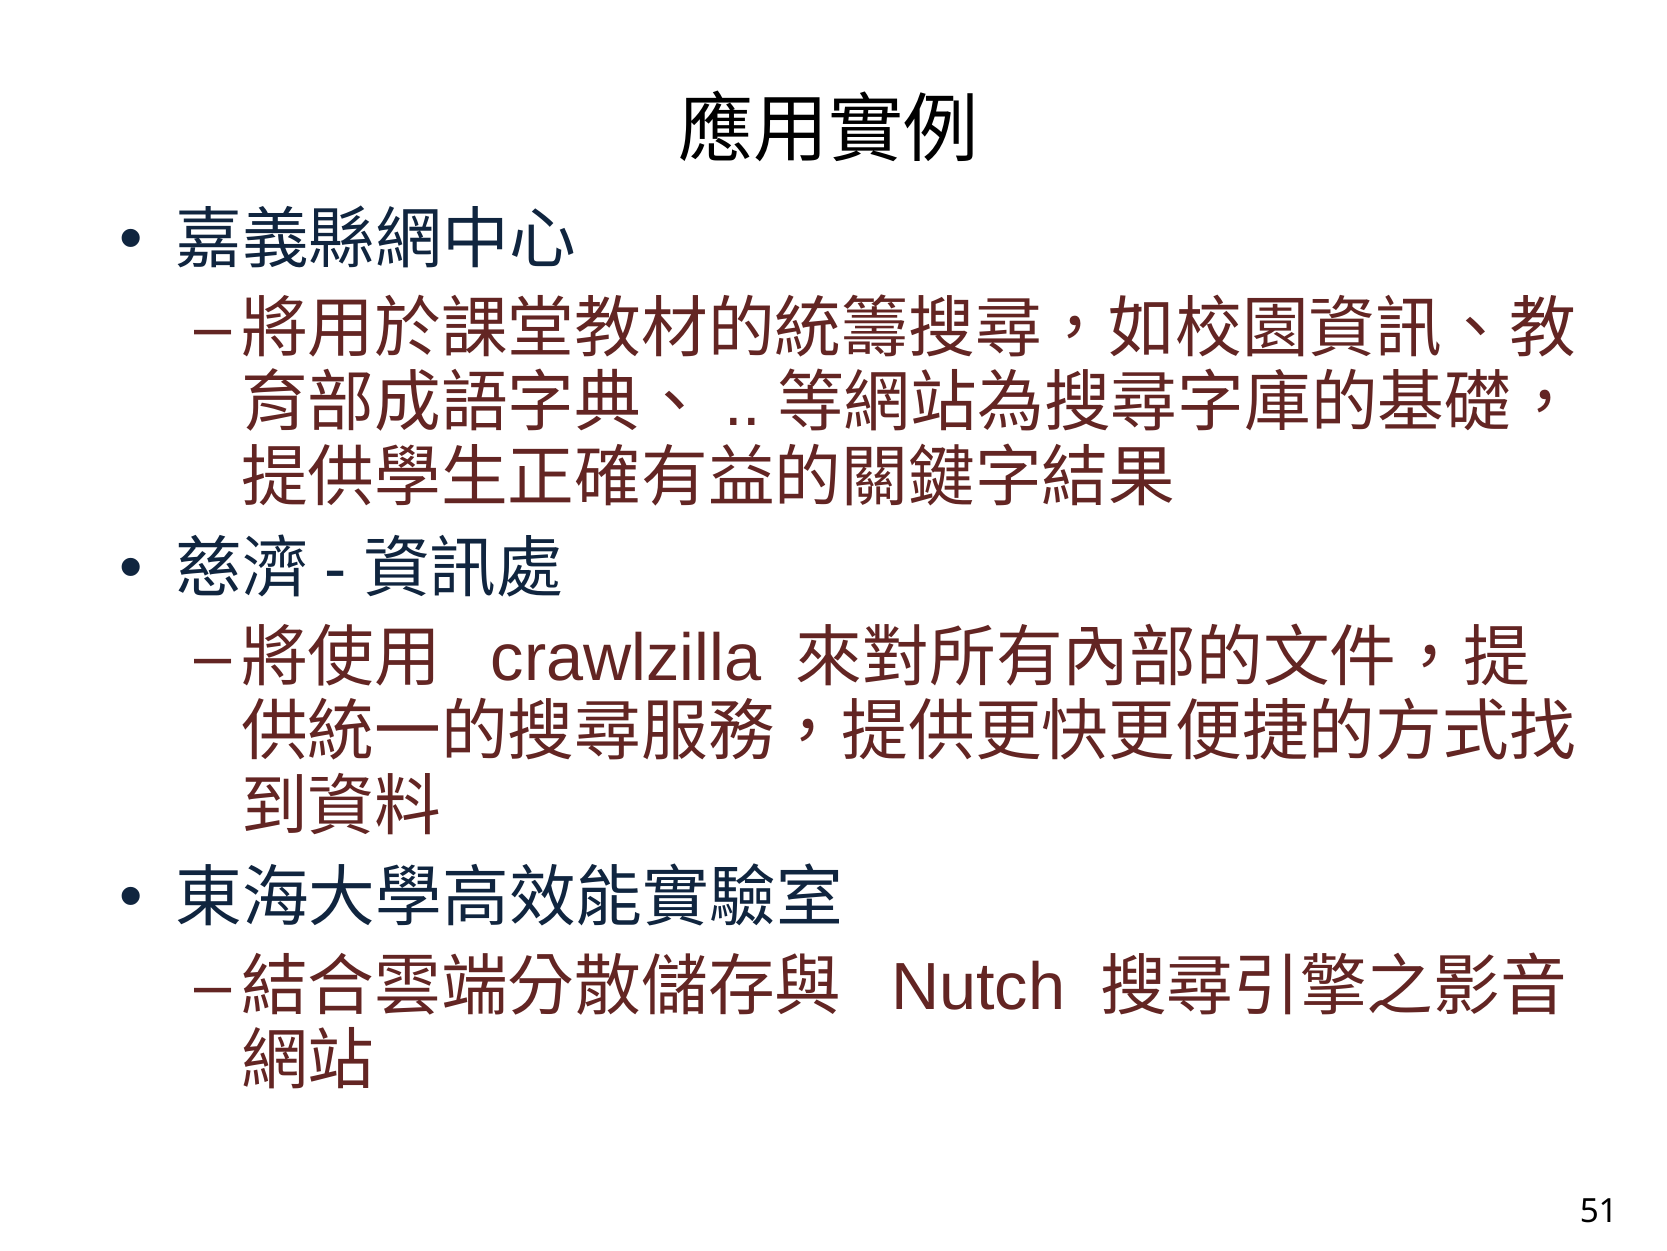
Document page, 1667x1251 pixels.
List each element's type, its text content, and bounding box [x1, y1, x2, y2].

title 應用實例 [78, 39, 1579, 222]
list 嘉義縣網中心 將用於課堂教材的統籌搜尋，如校園資訊、教育部成語字典、..等網站為搜尋字庫的基礎，提供學生正確有益的關鍵字結果 慈濟-資訊處 將使用 crawlzilla 來對所有內部的文件，提供統一的搜尋服務，提供更快更便捷的方式找到資料 東海大學高效能實驗室 結合雲端分散儲存與 Nutch 搜尋引擎之影音網站 [104, 195, 1605, 1198]
